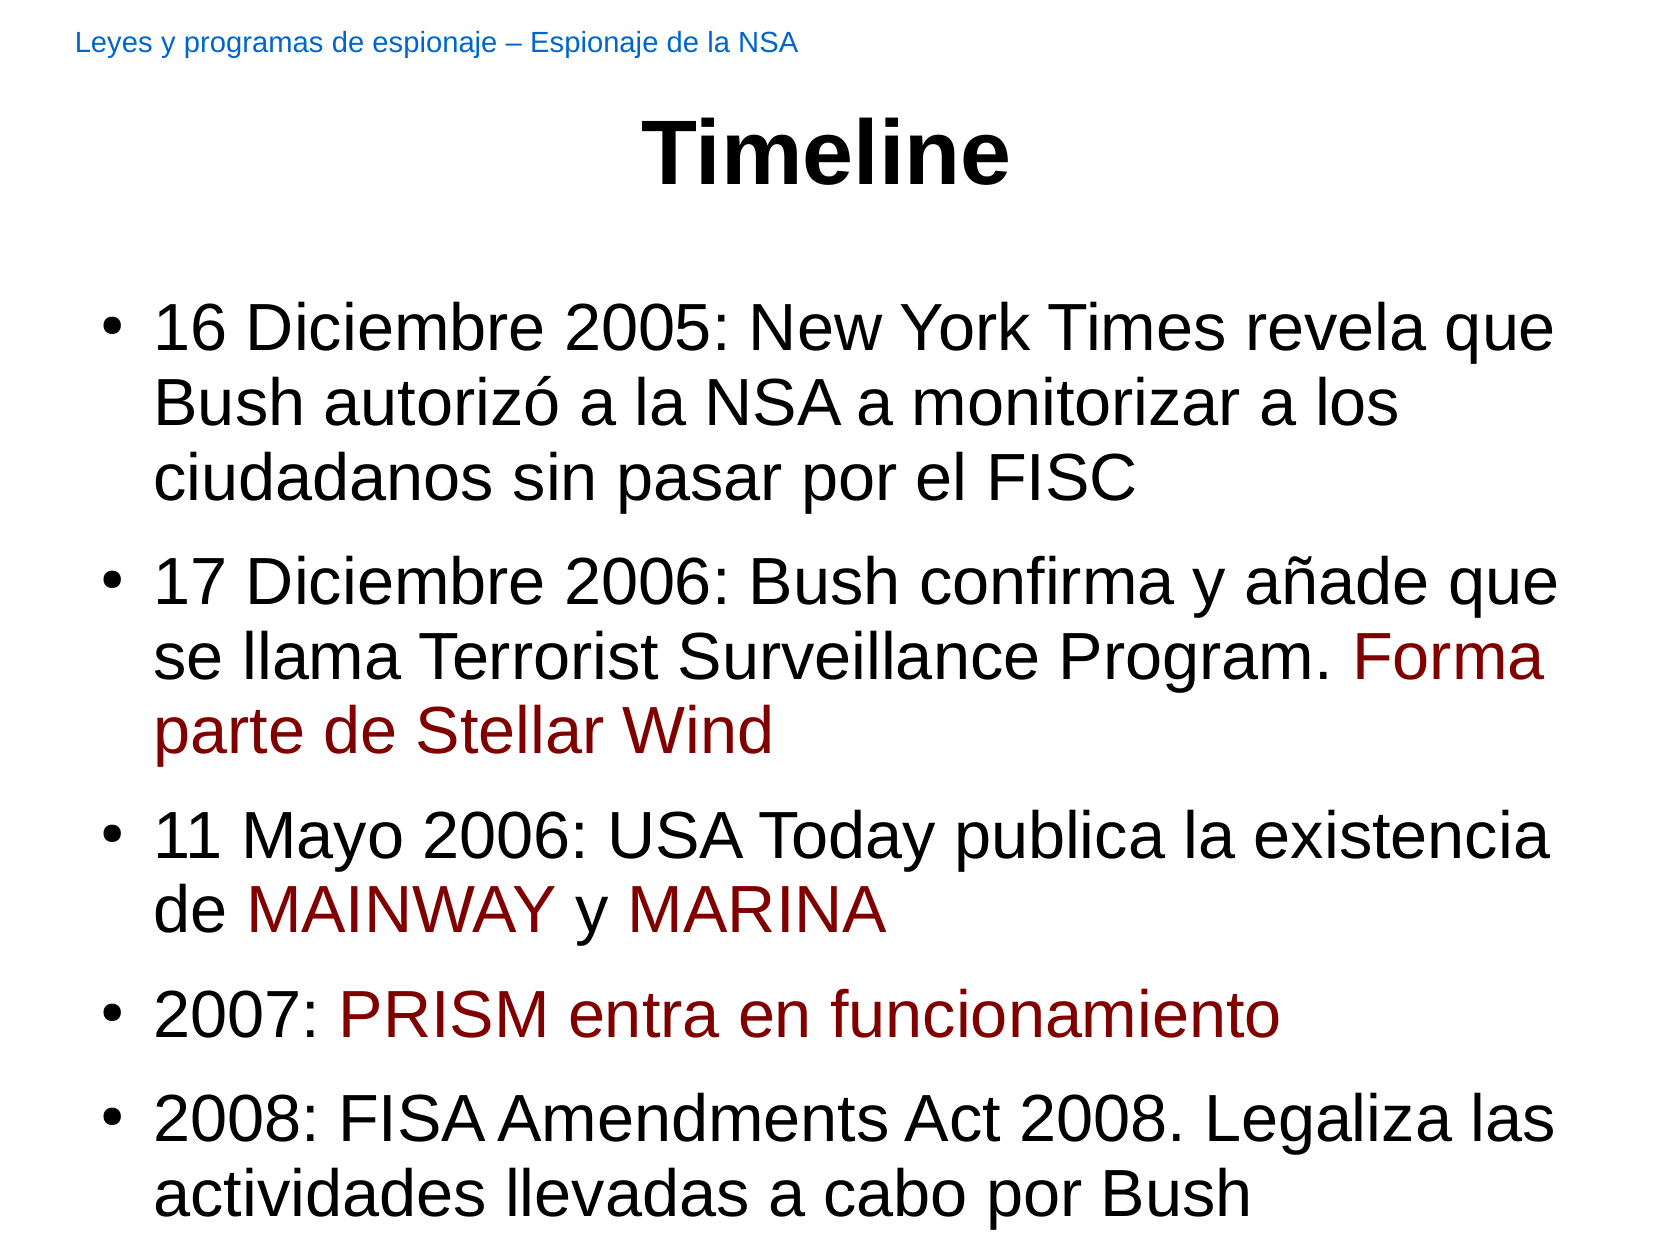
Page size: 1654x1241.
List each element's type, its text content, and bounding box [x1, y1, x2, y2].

list 16 Diciembre 2005: New York Times revela que Bush autorizó a la NSA a monitorizar a los ciudadanos sin pasar por el FISC 17 Diciembre 2006: Bush confirma y añade que se llama Terrorist Surveillance Program. Forma parte de Stellar Wind 11 Mayo 2006: USA Today publica la existencia de MAINWAY y MARINA 2007: PRISM entra en funcionamiento 2008: FISA Amendments Act 2008. Legaliza las actividades llevadas a cabo por Bush 1 Junio 2013: Revelaciones de Snowden [82, 290, 1571, 1010]
text_box Leyes y programas de espionaje – Espionaje de la NSA [60, 18, 1006, 99]
title Timeline [82, 49, 1571, 257]
